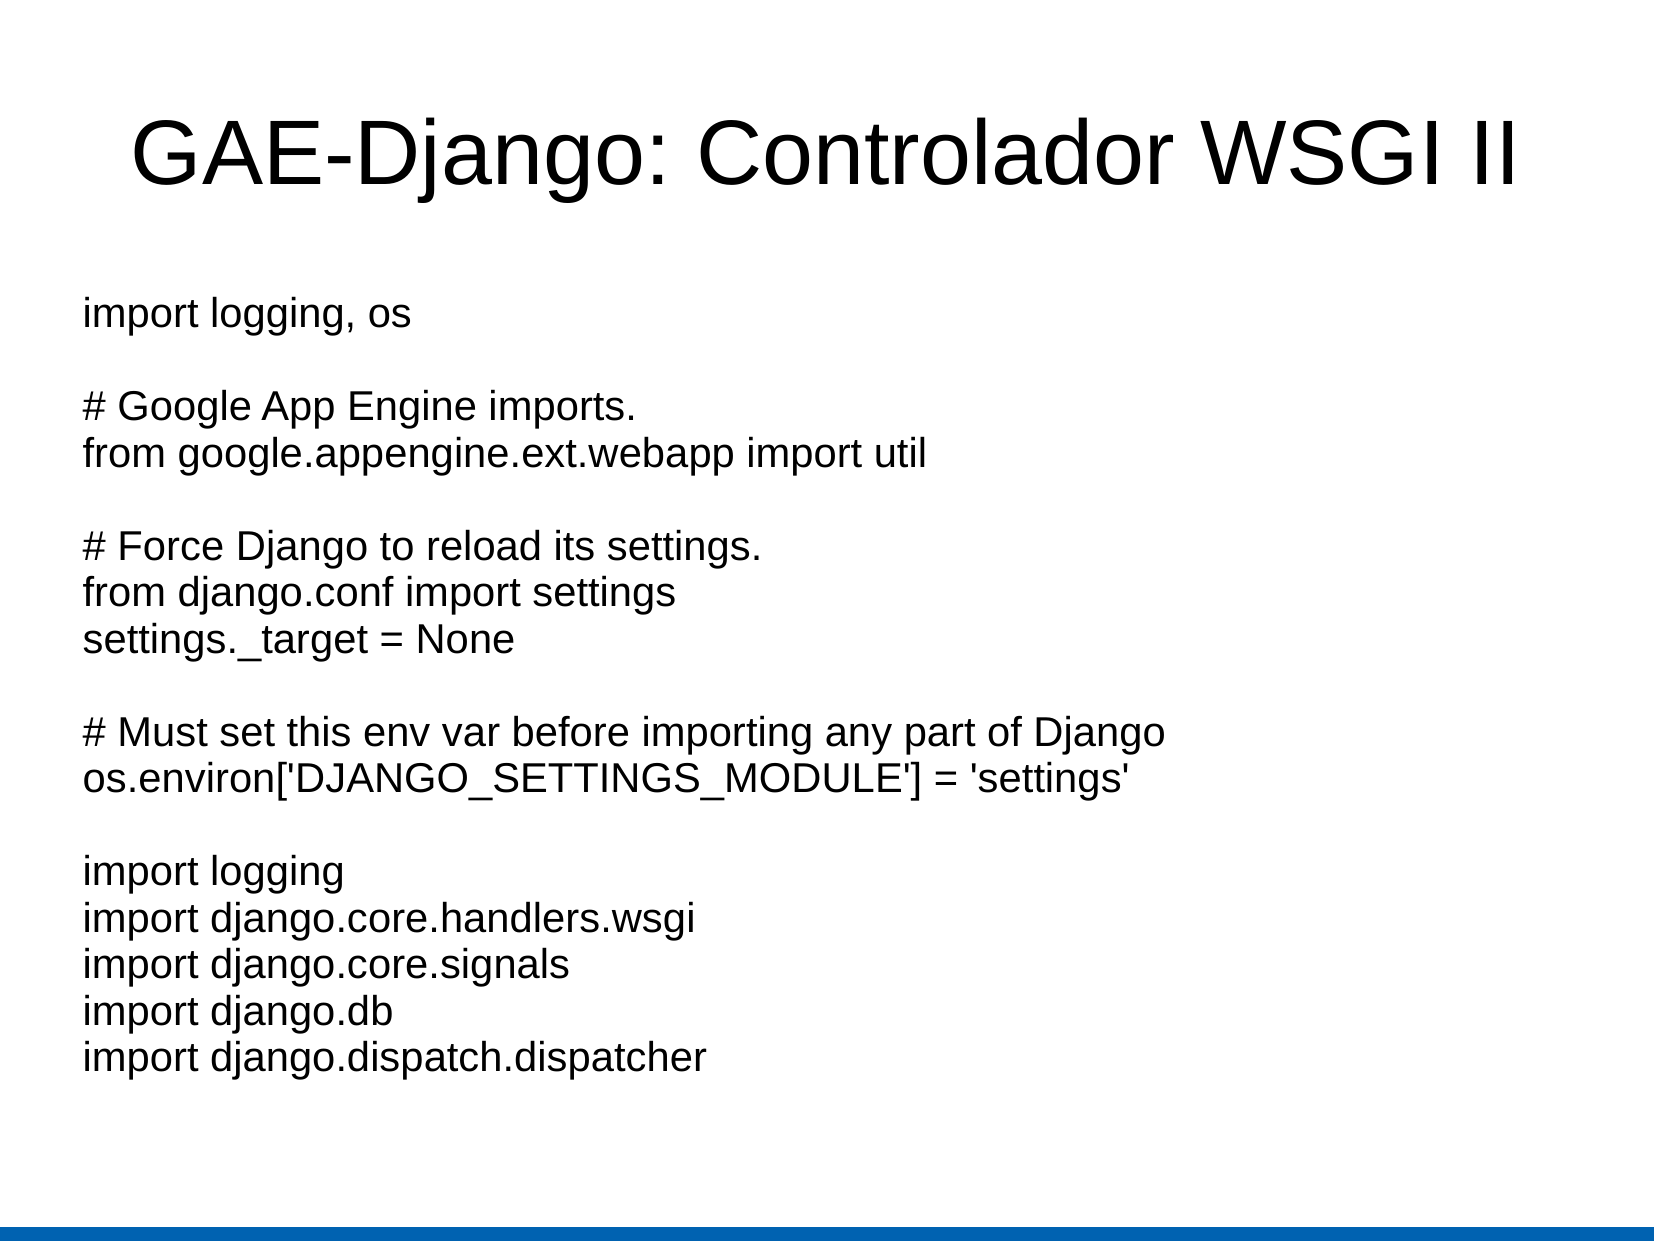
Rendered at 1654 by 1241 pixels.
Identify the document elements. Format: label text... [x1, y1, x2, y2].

title GAE-Django: Controlador WSGI II [82, 49, 1571, 257]
subtitle import logging, os # Google App Engine imports. from google.appengine.ext.webapp import util # Force Django to reload its settings. from django.conf import settings settings._target = None # Must set this env var before importing any part of Django os.environ['DJANGO_SETTINGS_MODULE'] = 'settings' import logging import django.core.handlers.wsgi import django.core.signals import django.db import django.dispatch.dispatcher [82, 290, 1571, 1174]
